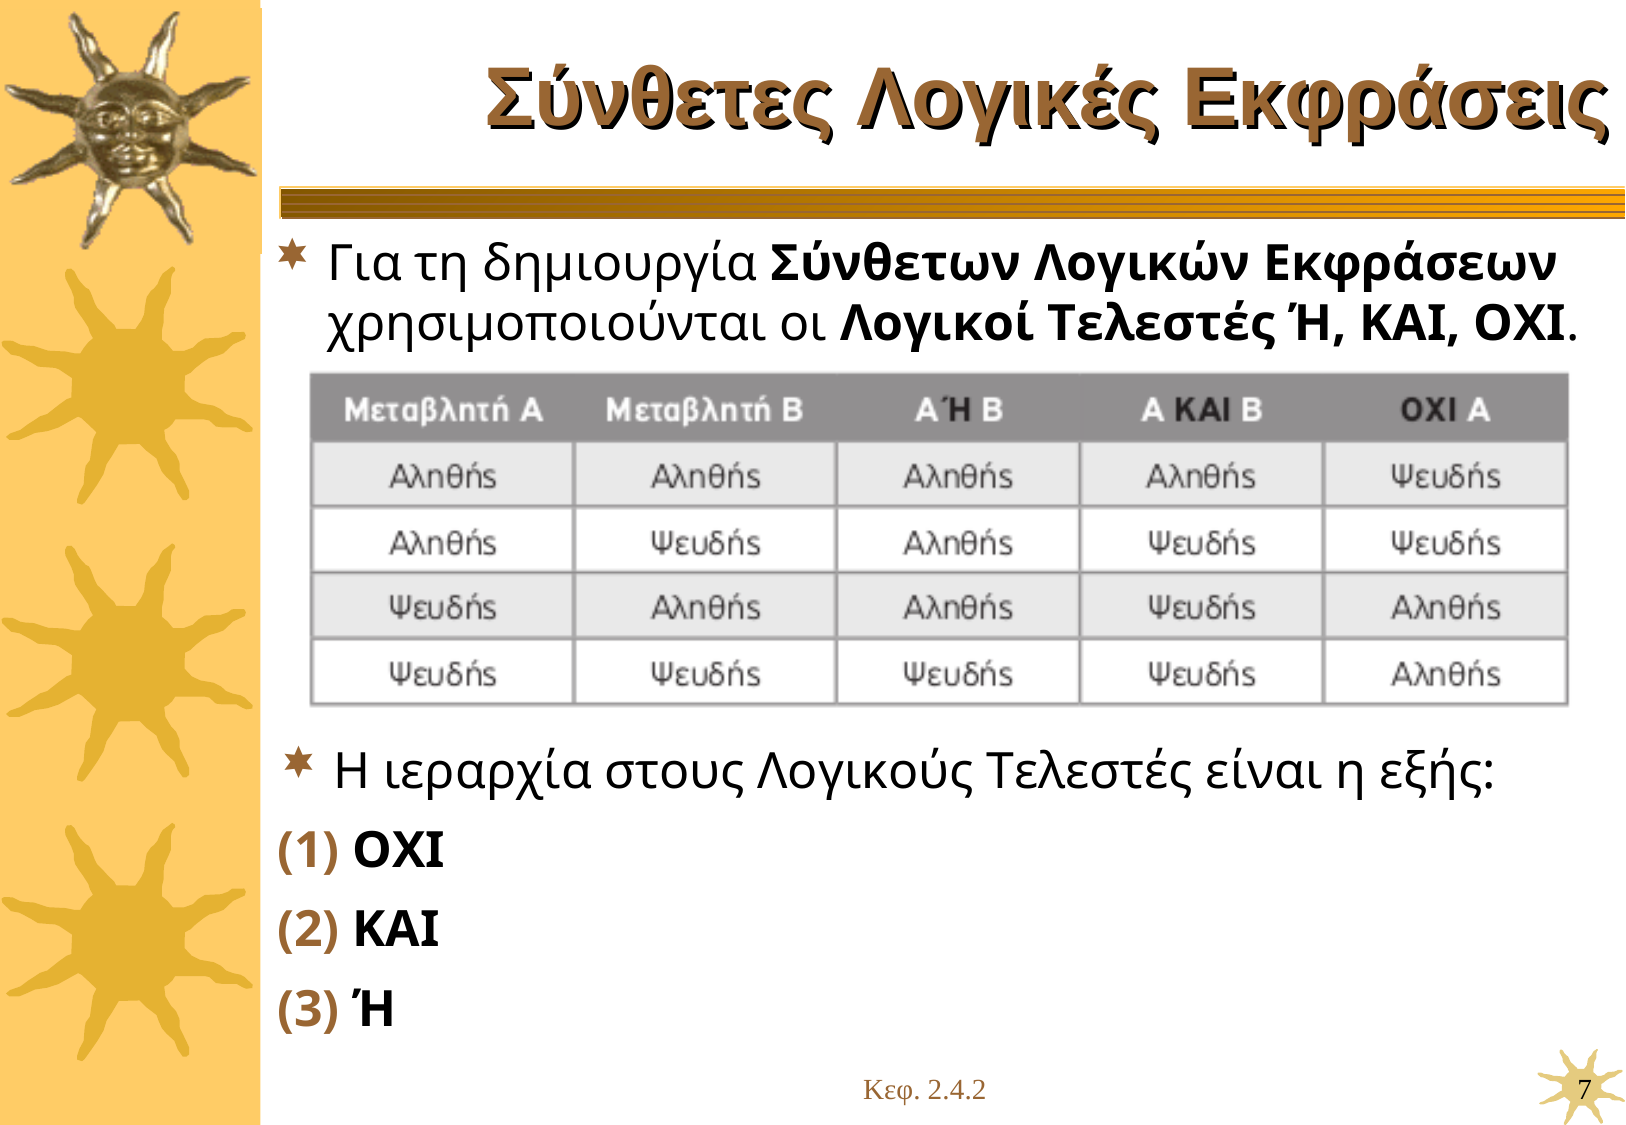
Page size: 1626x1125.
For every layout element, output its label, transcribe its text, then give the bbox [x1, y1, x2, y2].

text_box Η ιεραρχία στους Λογικούς Τελεστές είναι η εξής: ΟΧΙ ΚΑΙ Ή [262, 730, 1626, 1125]
picture [1, 150, 262, 254]
text_box Για τη δημιουργία Σύνθετων Λογικών Εκφράσεων χρησιμοποιούνται οι Λογικοί Τελεστές Ή, ΚΑΙ, ΟΧΙ. [256, 222, 1626, 380]
text_box Σύνθετες Λογικές Εκφράσεις [0, 0, 1625, 150]
picture [301, 367, 1579, 715]
